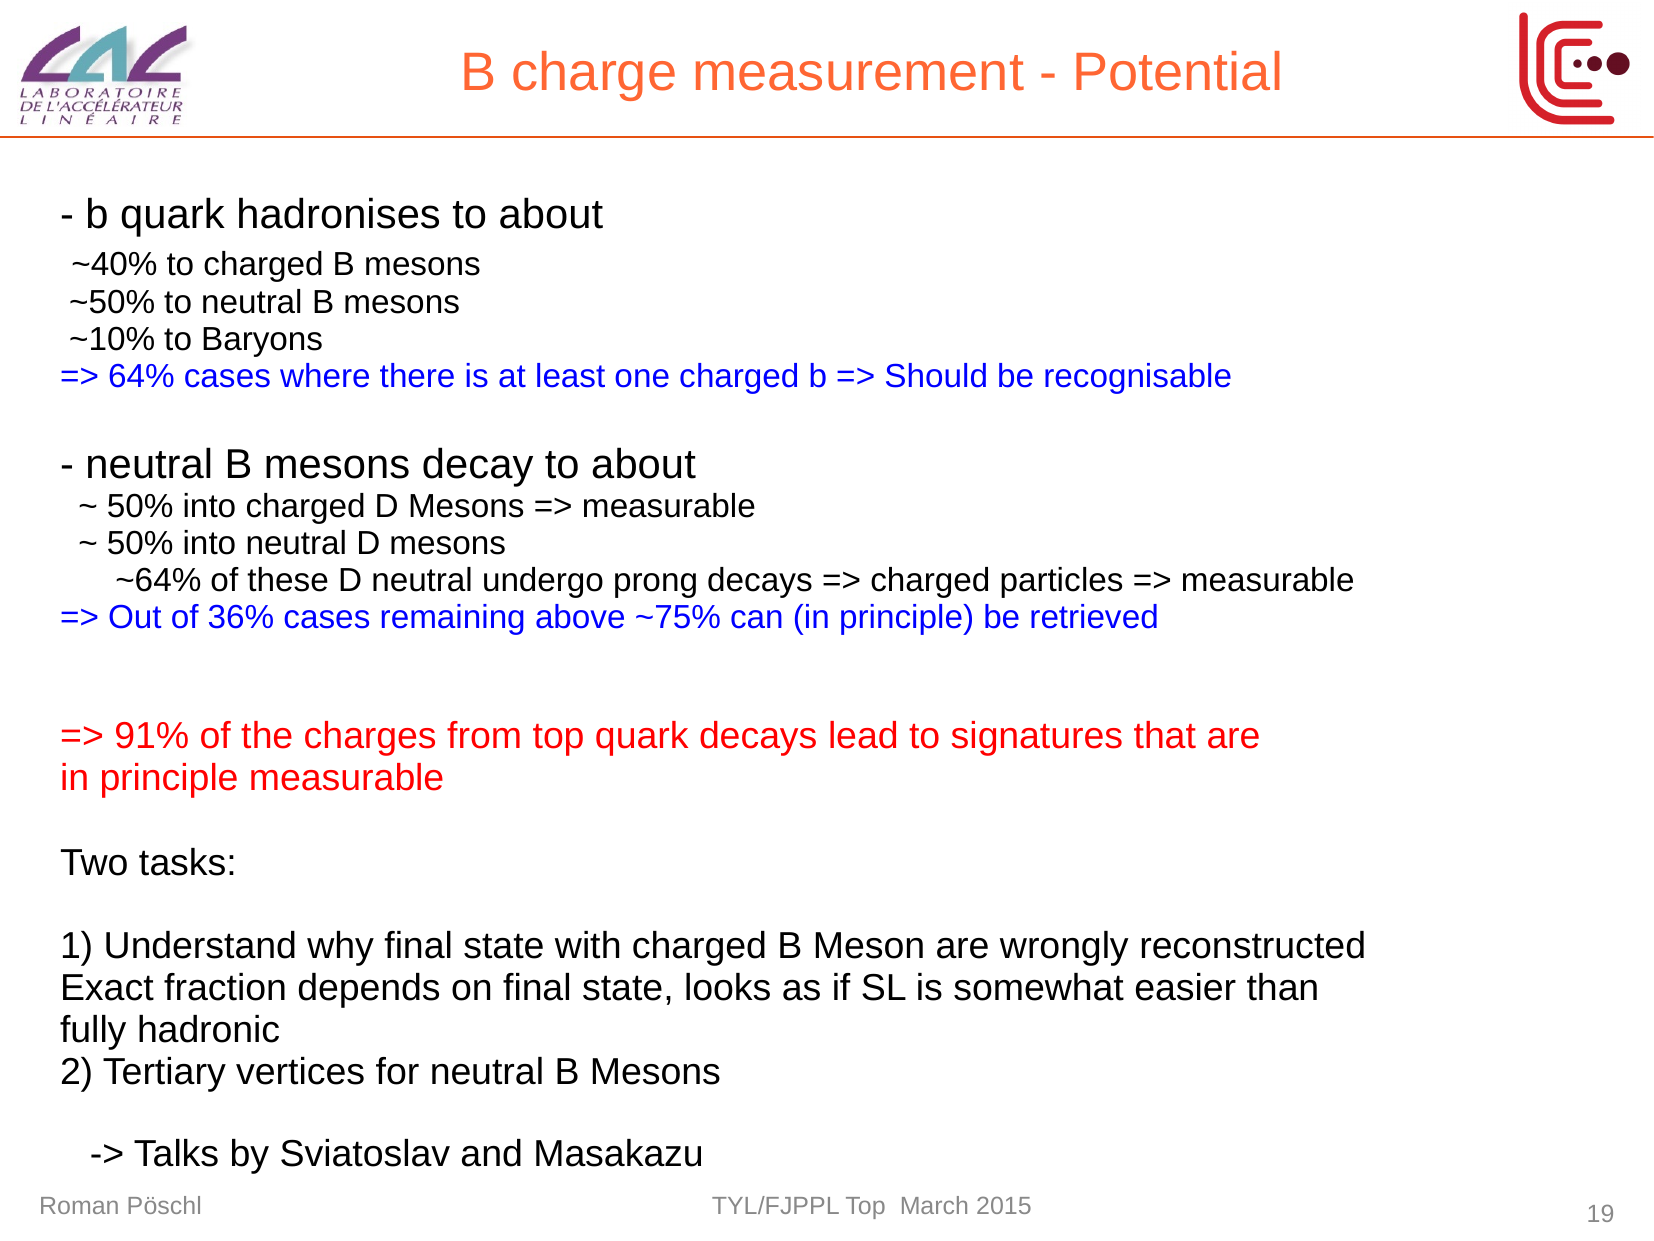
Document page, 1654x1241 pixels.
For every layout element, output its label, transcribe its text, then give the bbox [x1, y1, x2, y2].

title B charge measurement - Potential [128, 29, 1617, 113]
text_box - b quark hadronises to about ~40% to charged B mesons ~50% to neutral B mesons ~10% to Baryons => 64% cases where there is at least one charged b => Should be recognisable - neutral B mesons decay to about ~ 50% into charged D Mesons => measurable ~ 50% into neutral D mesons ~64% of these D neutral undergo prong decays => charged particles => measurable => Out of 36% cases remaining above ~75% can (in principle) be retrieved => 91% of the charges from top quark decays lead to signatures that are in principle measurable Two tasks: 1) Understand why final state with charged B Meson are wrongly reconstructed Exact fraction depends on final state, looks as if SL is somewhat easier than fully hadronic 2) Tertiary vertices for neutral B Mesons [45, 183, 1637, 1139]
picture [17, 22, 199, 127]
text_box -> Talks by Sviatoslav and Masakazu [75, 1124, 725, 1182]
picture [1508, 2, 1641, 135]
